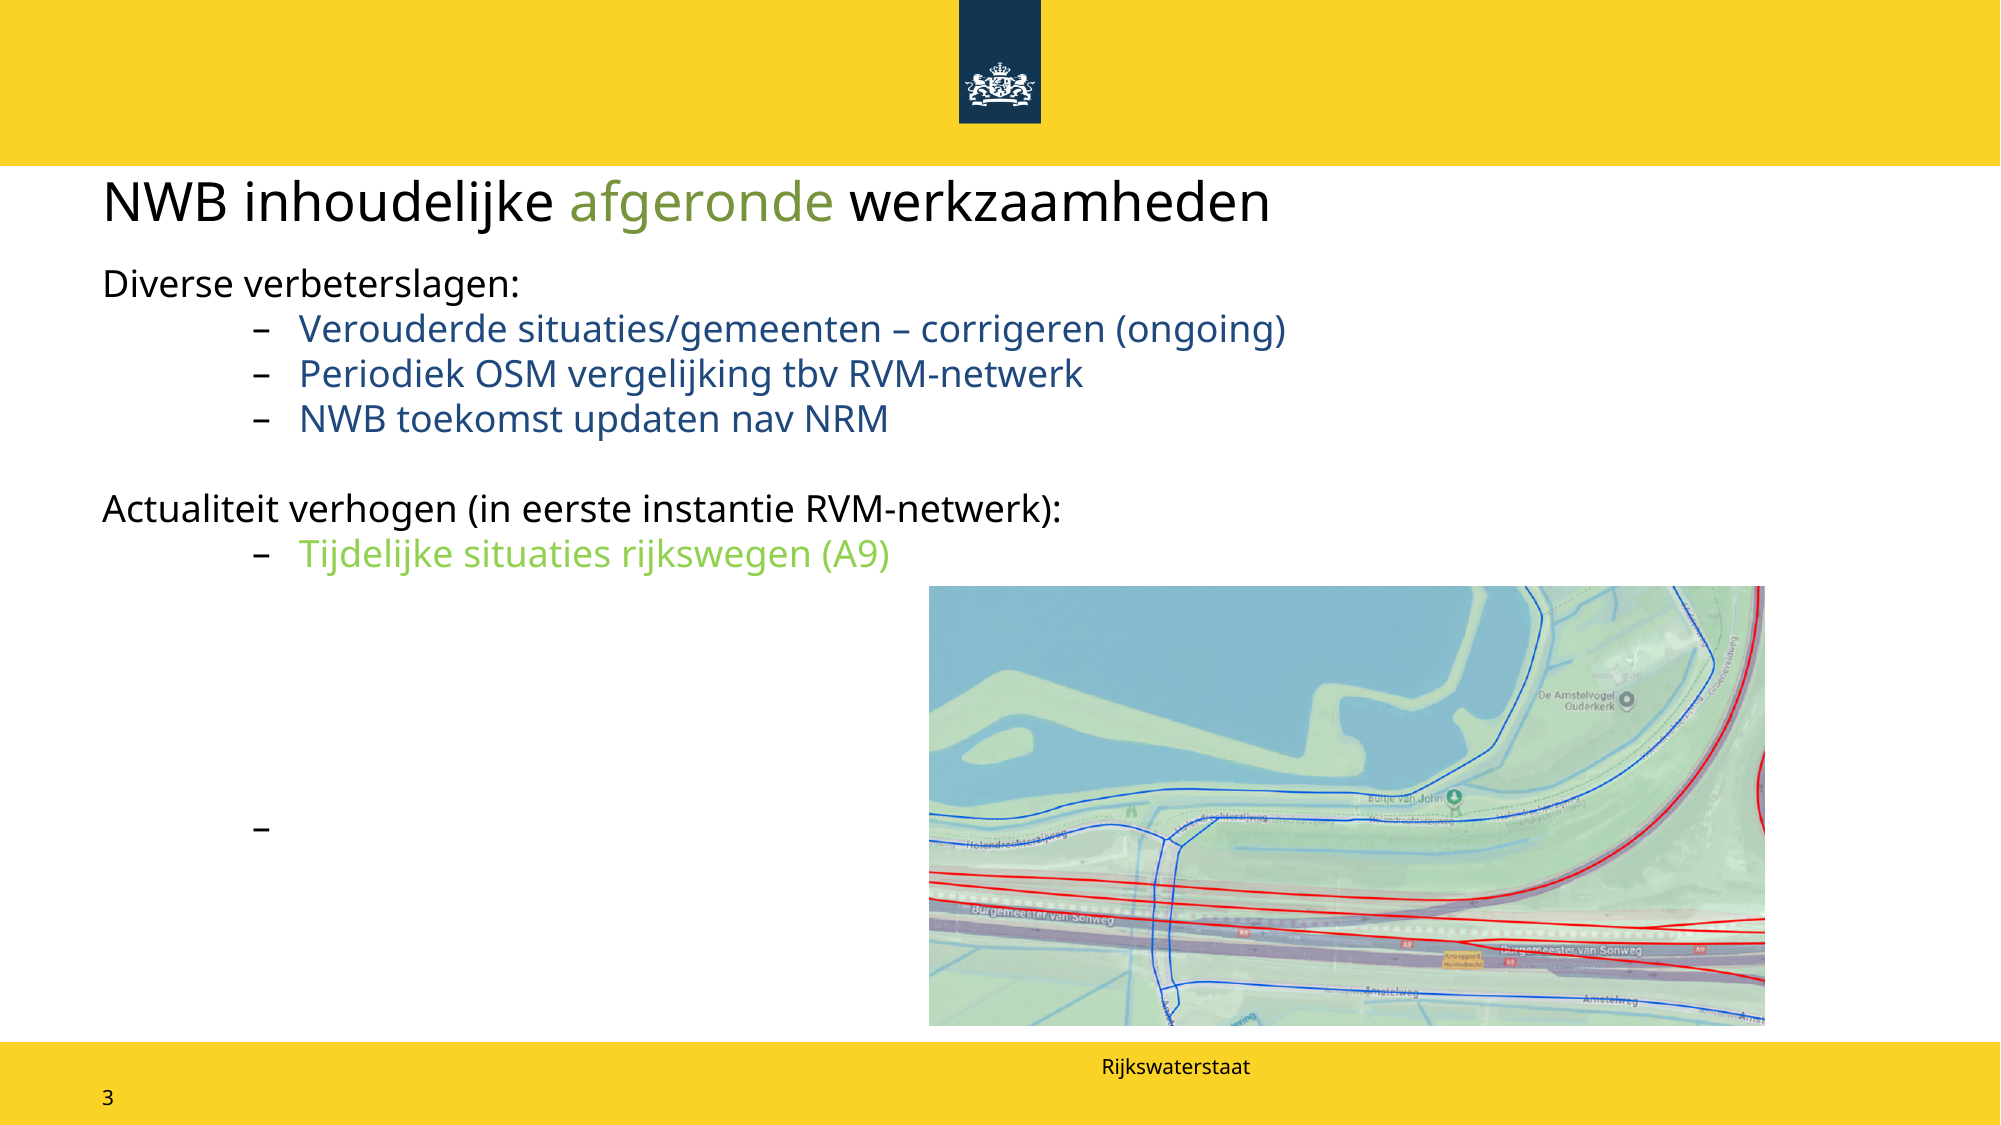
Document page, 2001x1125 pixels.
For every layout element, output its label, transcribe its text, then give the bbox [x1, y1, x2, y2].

list Diverse verbeterslagen: Verouderde situaties/gemeenten – corrigeren (ongoing) Periodiek OSM vergelijking tbv RVM-netwerk NWB toekomst updaten nav NRM Actualiteit verhogen (in eerste instantie RVM-netwerk): Tijdelijke situaties rijkswegen (A9) [102, 259, 1940, 1048]
title NWB inhoudelijke afgeronde werkzaamheden [102, 162, 1940, 244]
